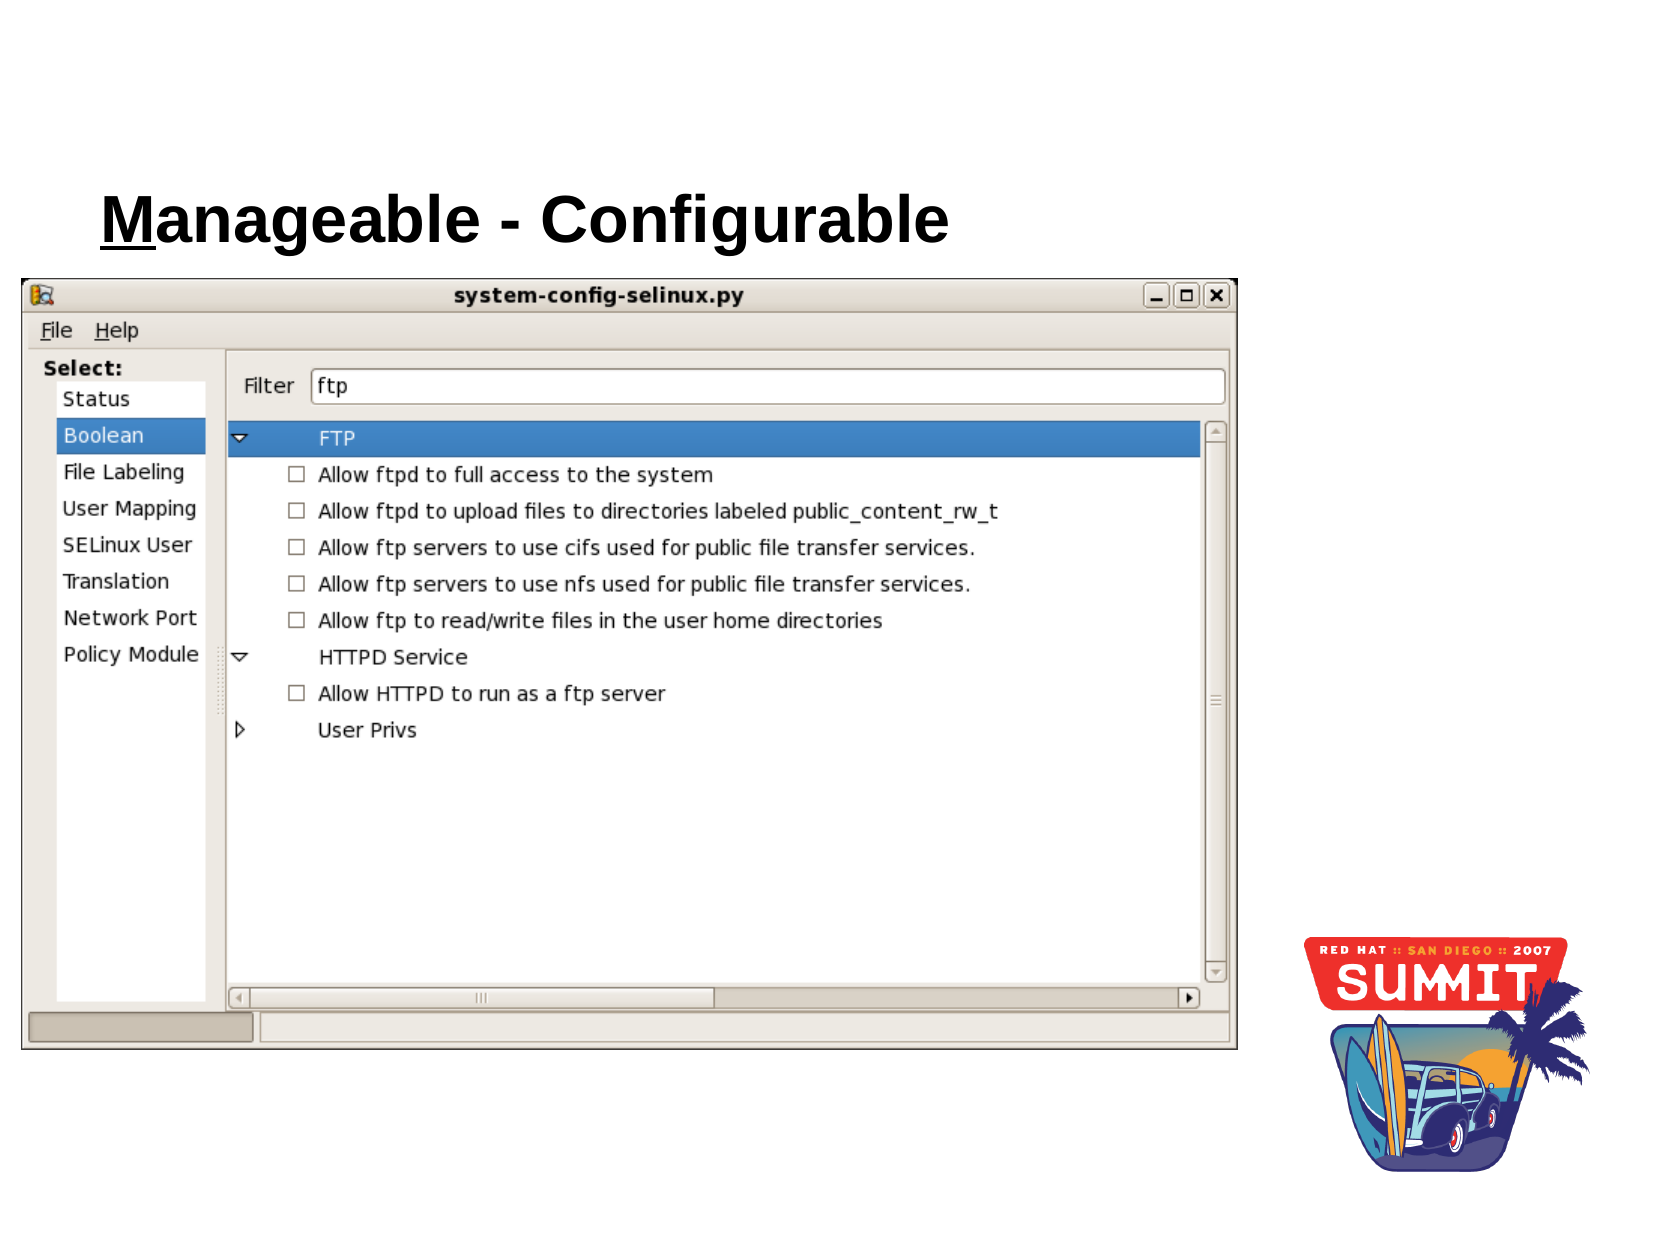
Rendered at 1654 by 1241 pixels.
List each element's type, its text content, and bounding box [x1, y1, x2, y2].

picture [21, 278, 1238, 1051]
picture [1304, 937, 1590, 1172]
title Manageable - Configurable [100, 164, 1506, 275]
